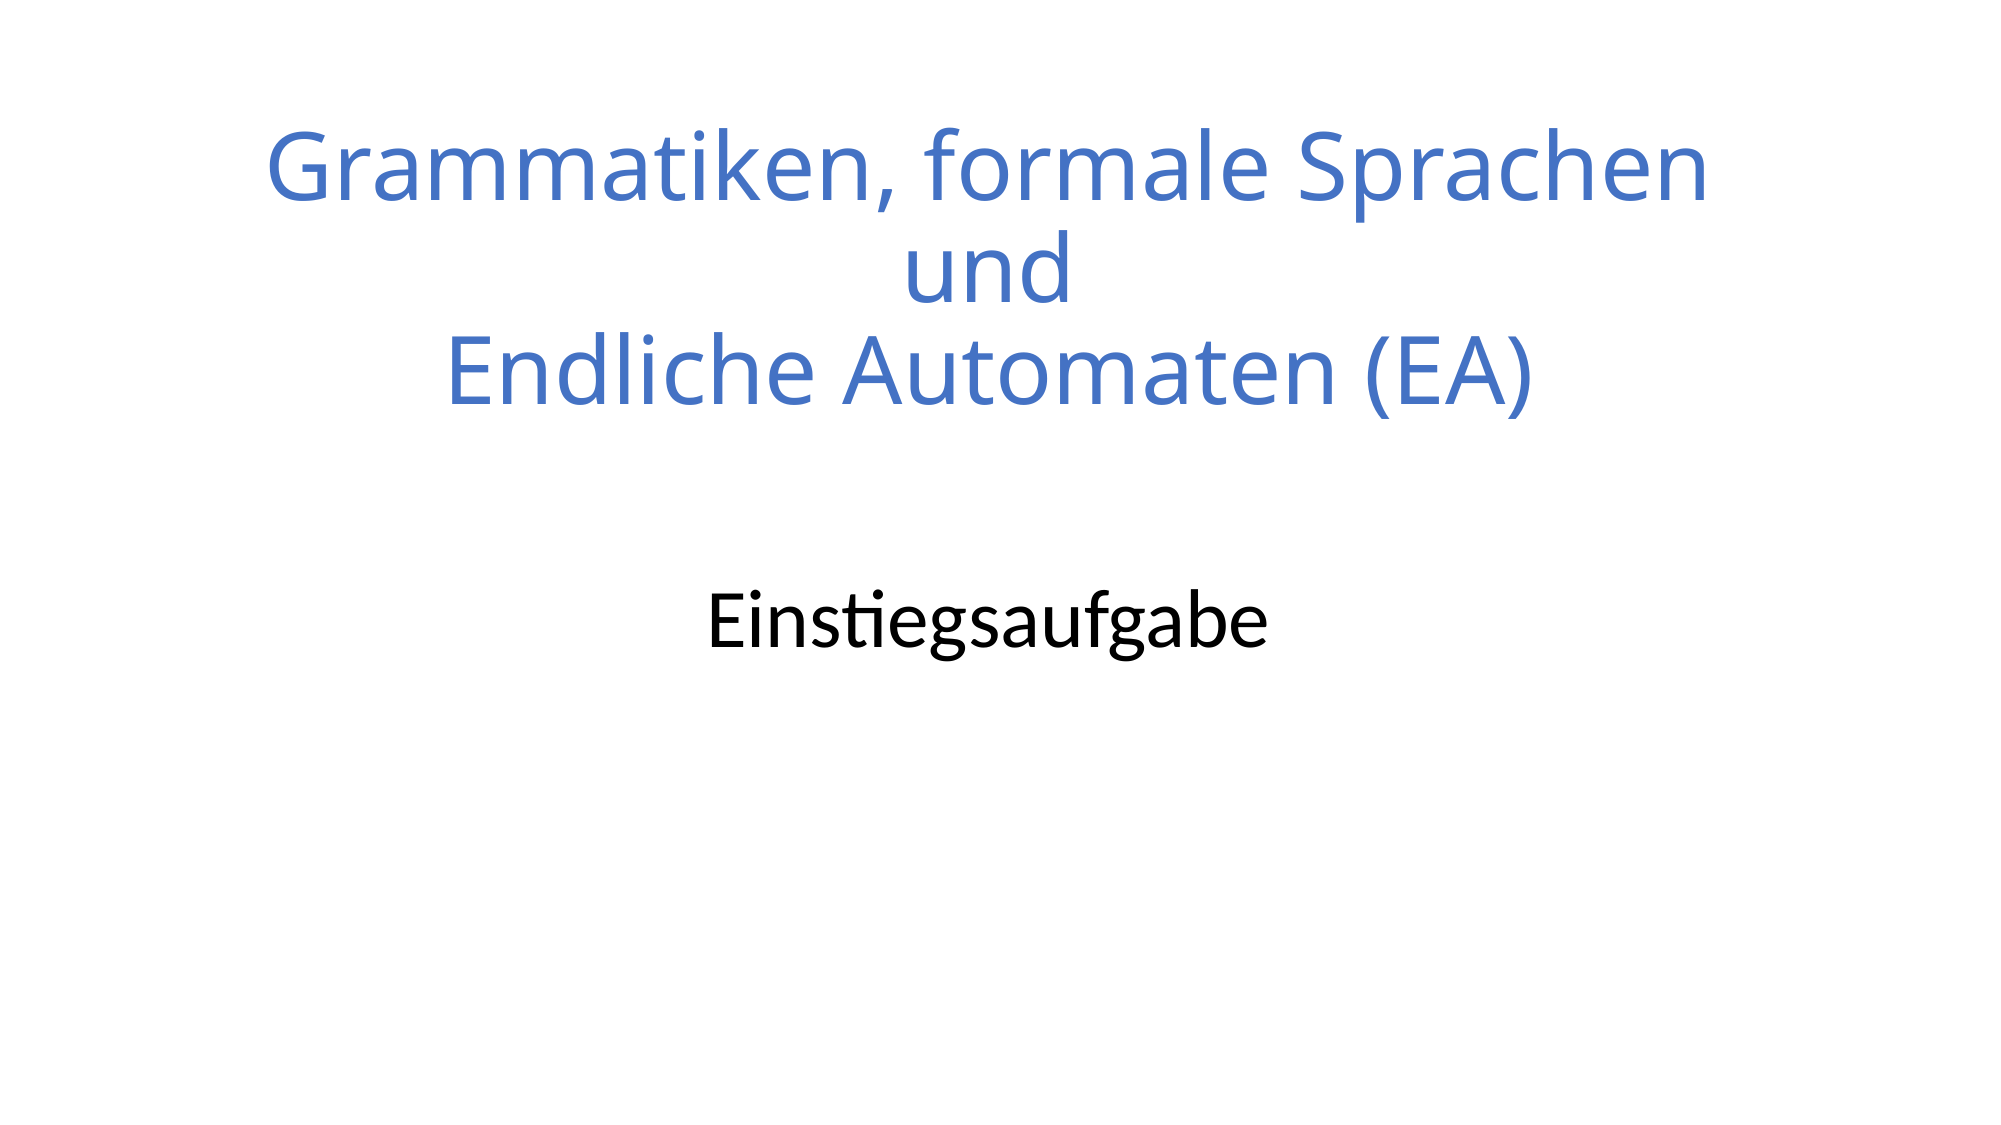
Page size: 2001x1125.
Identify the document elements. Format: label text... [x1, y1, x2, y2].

subtitle Einstiegsaufgabe [238, 447, 1739, 719]
title Grammatiken, formale Sprachen und Endliche Automaten (EA) [238, 40, 1739, 433]
